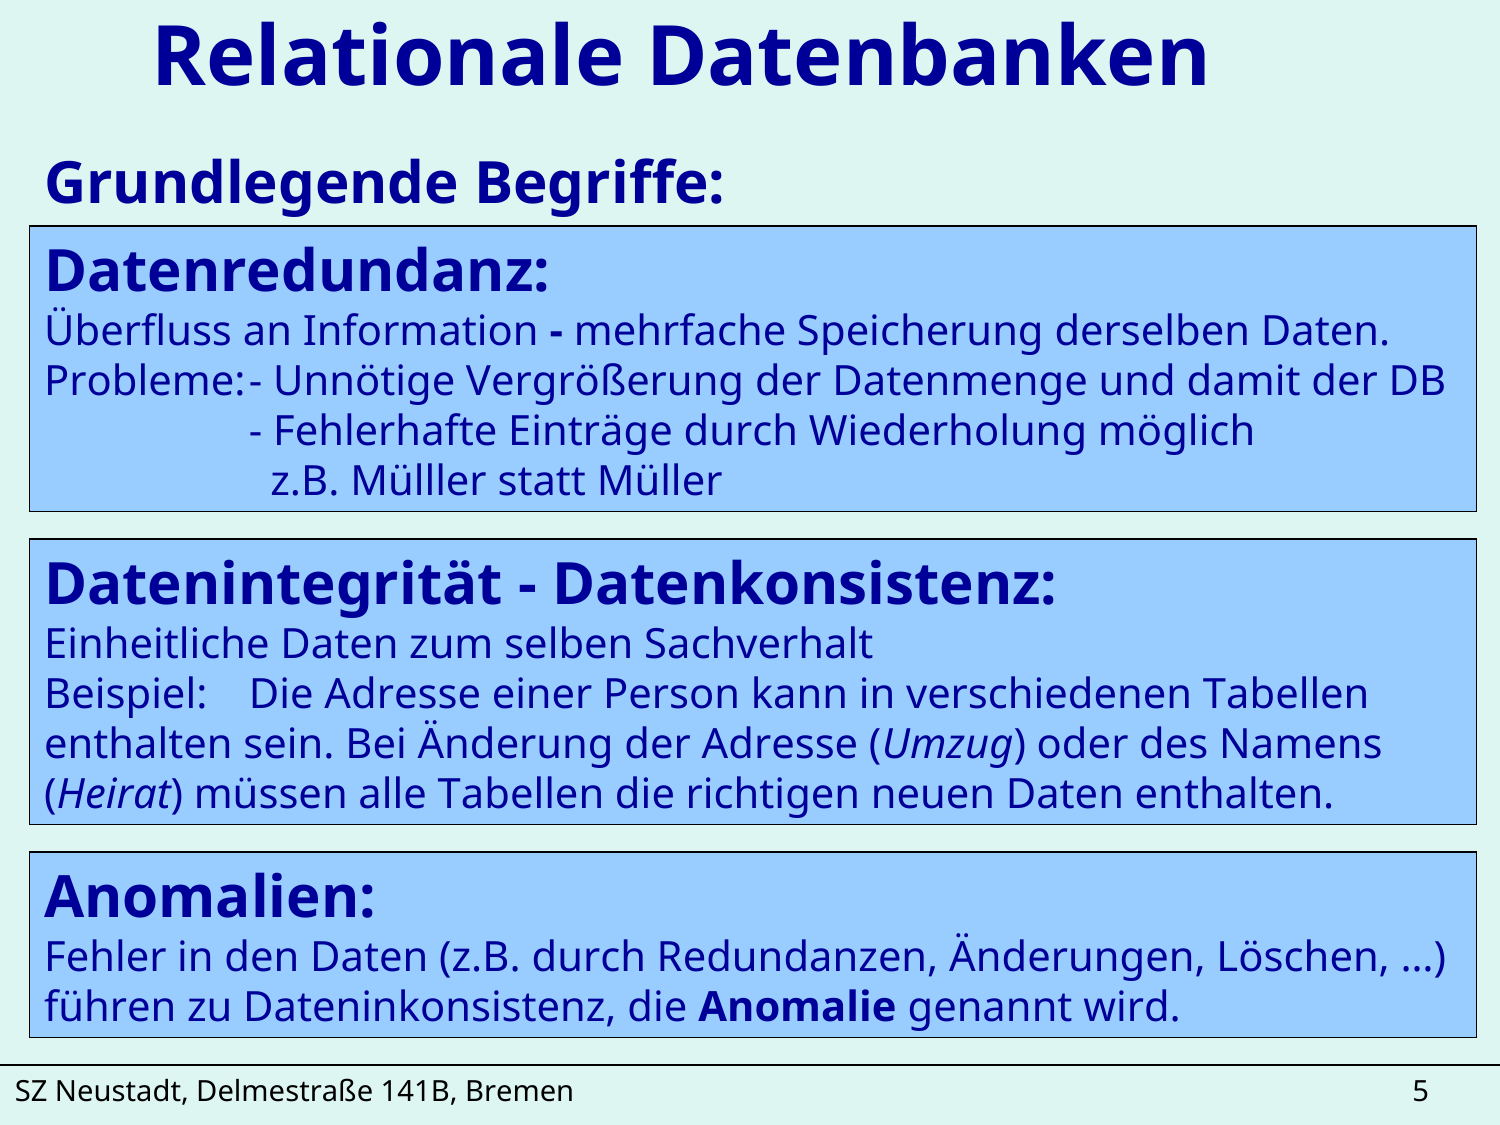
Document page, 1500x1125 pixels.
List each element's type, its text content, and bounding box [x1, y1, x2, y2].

text_box Anomalien: Fehler in den Daten (z.B. durch Redundanzen, Änderungen, Löschen, …) führen zu Dateninkonsistenz, die Anomalie genannt wird. [29, 851, 1477, 1038]
text_box Datenredundanz: Überfluss an Information - mehrfache Speicherung derselben Daten. Probleme: - Unnötige Vergrößerung der Datenmenge und damit der DB - Fehlerhafte Einträge durch Wiederholung möglich z.B. Mülller statt Müller [29, 225, 1477, 512]
text_box Relationale Datenbanken [76, 0, 1427, 104]
text_box Grundlegende Begriffe: [29, 137, 786, 223]
text_box Datenintegrität - Datenkonsistenz: Einheitliche Daten zum selben Sachverhalt Beispiel: Die Adresse einer Person kann in verschiedenen Tabellen enthalten sein. Bei Änderung der Adresse (Umzug) oder des Namens (Heirat) müssen alle Tabellen die richtigen neuen Daten enthalten. [29, 538, 1477, 825]
